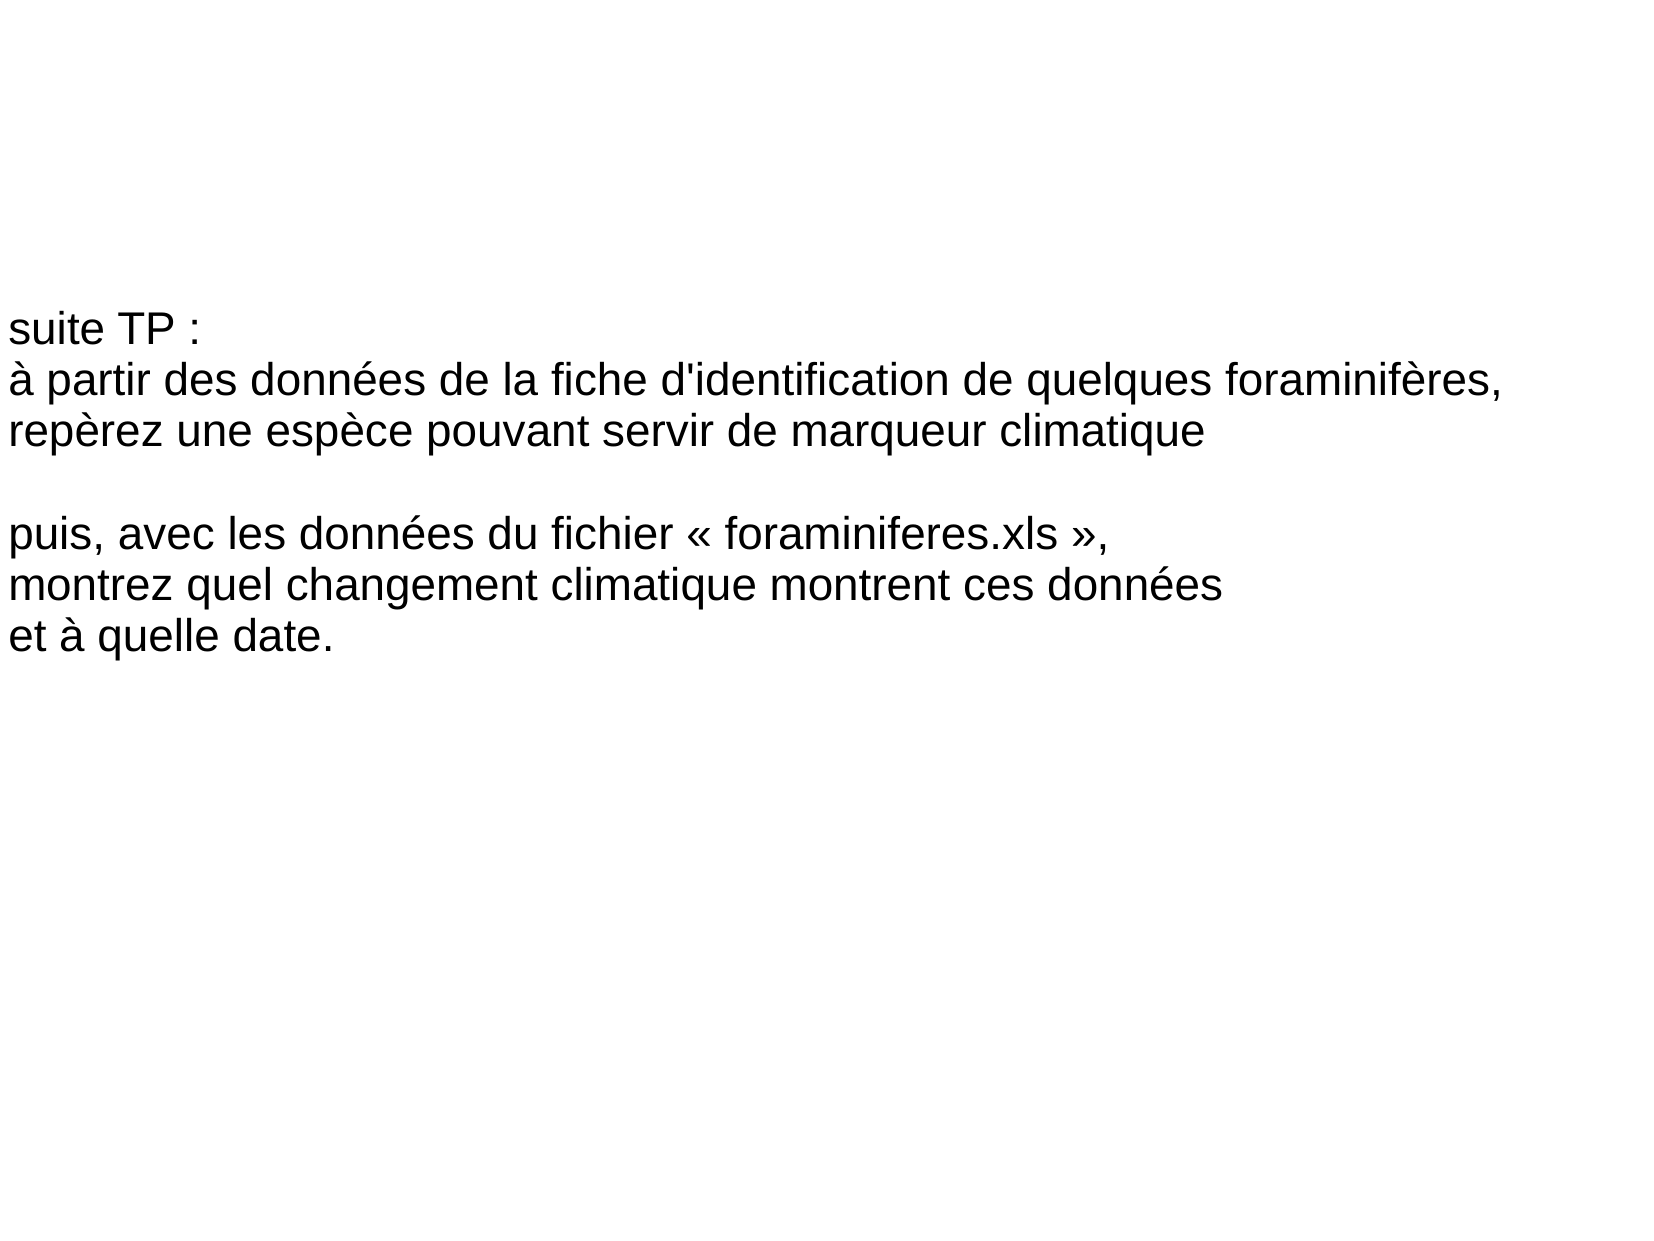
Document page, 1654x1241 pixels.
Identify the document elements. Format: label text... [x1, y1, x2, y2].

text_box suite TP : à partir des données de la fiche d'identification de quelques foraminifères, repèrez une espèce pouvant servir de marqueur climatique puis, avec les données du fichier « foraminiferes.xls », montrez quel changement climatique montrent ces données et à quelle date. [0, 295, 1520, 719]
